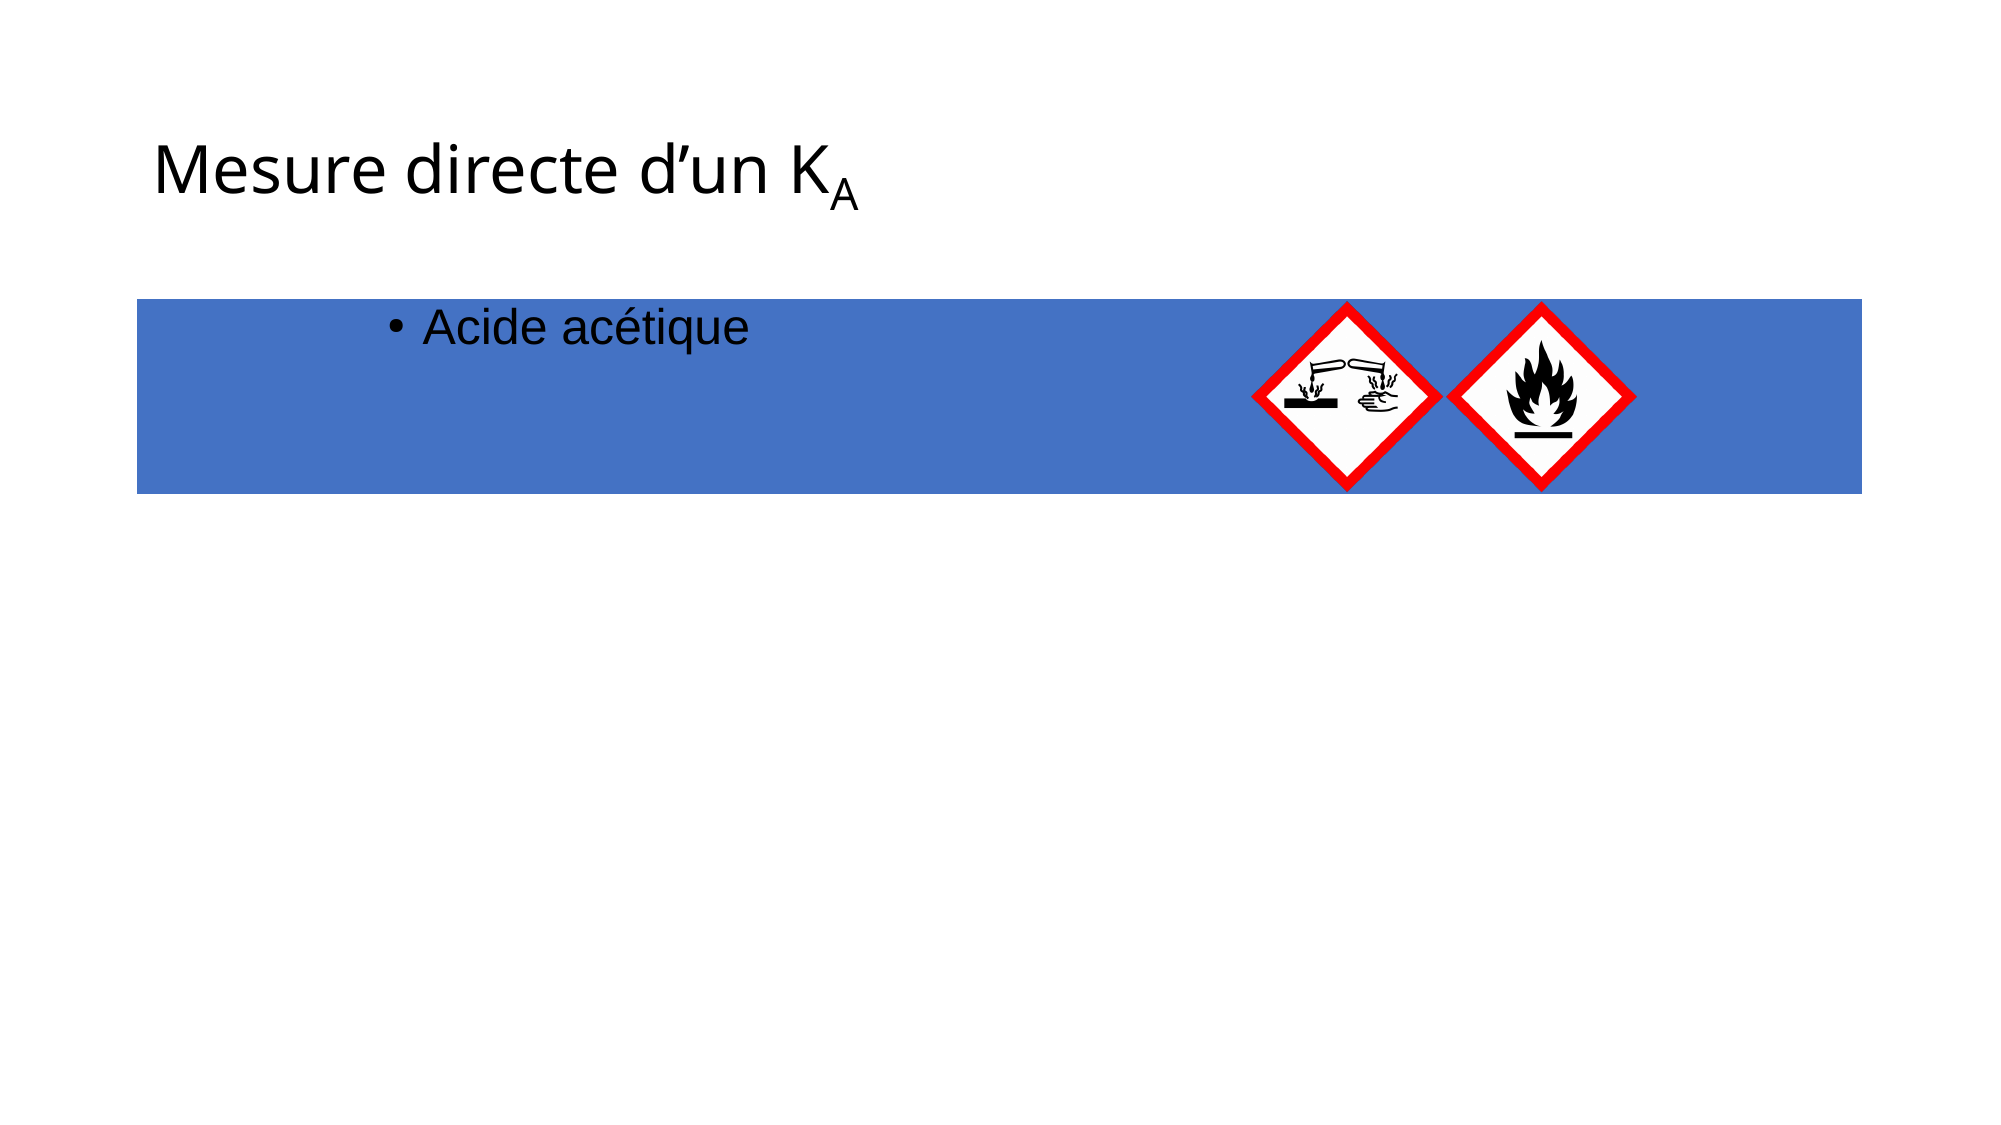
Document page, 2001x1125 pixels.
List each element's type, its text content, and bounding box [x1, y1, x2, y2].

table_header [1000, 299, 1249, 494]
table_header Acide acétique [137, 299, 1000, 494]
picture [1249, 299, 1639, 494]
table_header [1639, 299, 1862, 494]
title Mesure directe d’un KA [137, 59, 1863, 278]
